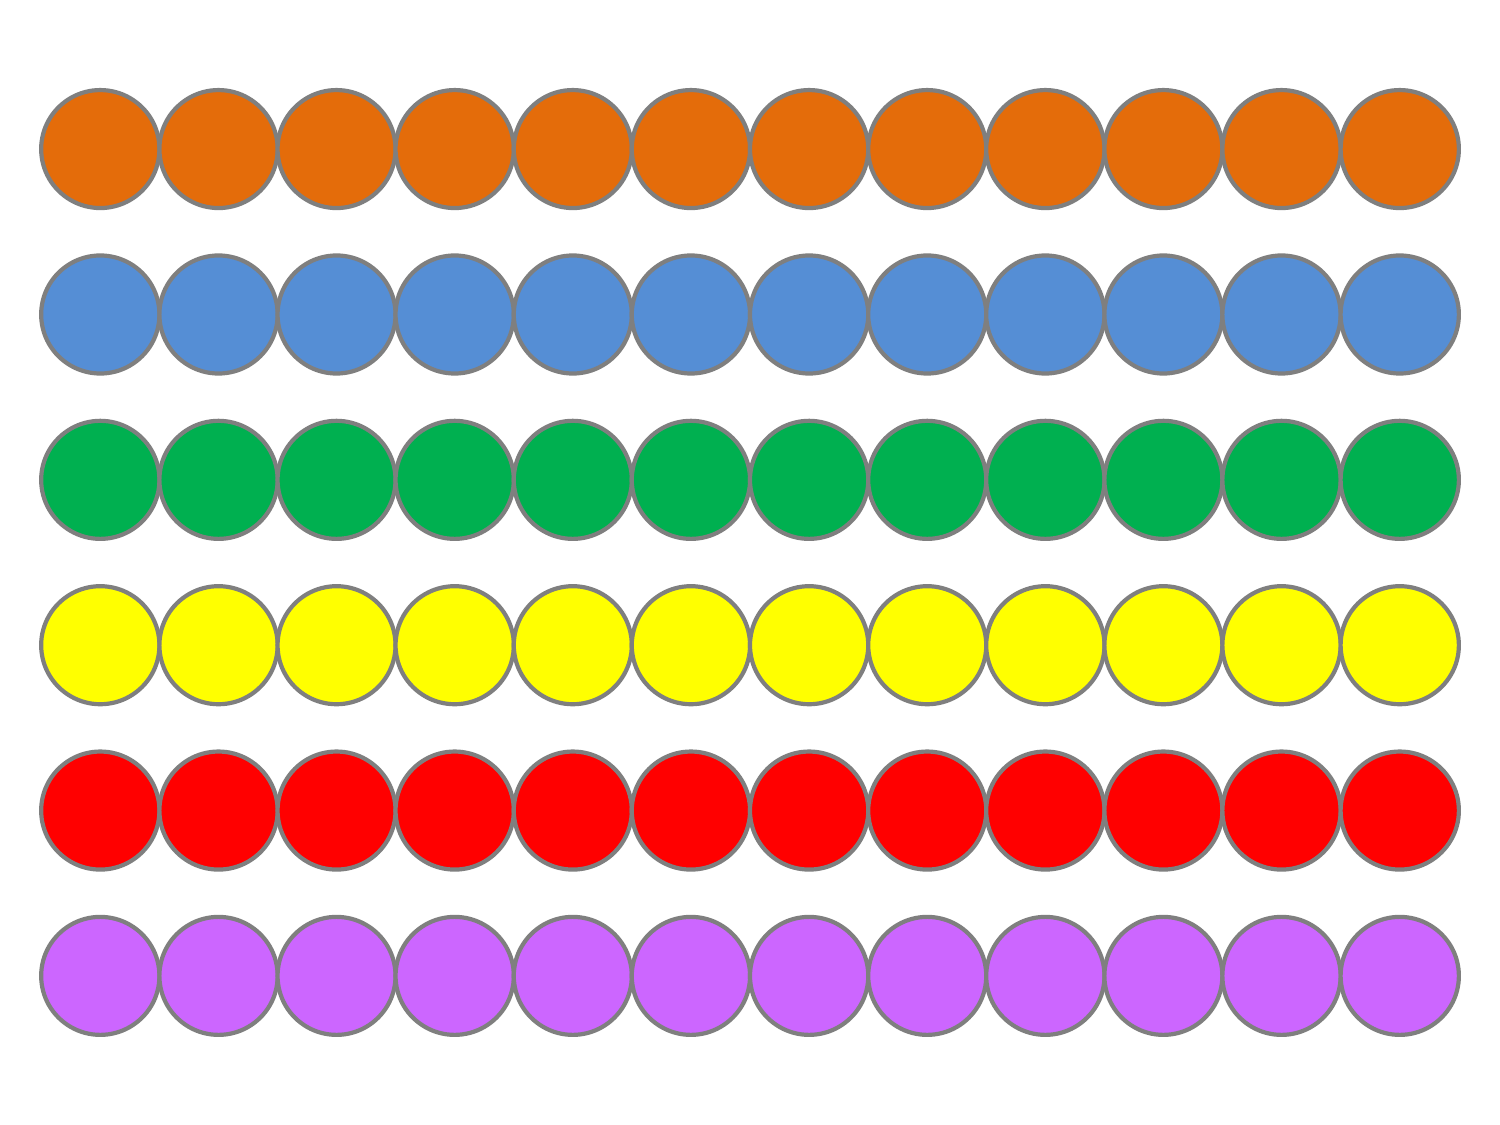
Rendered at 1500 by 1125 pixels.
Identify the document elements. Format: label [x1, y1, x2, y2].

text_box [41, 586, 1459, 705]
text_box [41, 255, 1459, 374]
text_box [41, 90, 1459, 209]
text_box [41, 751, 1459, 870]
text_box [41, 420, 1459, 539]
text_box [41, 916, 1459, 1035]
